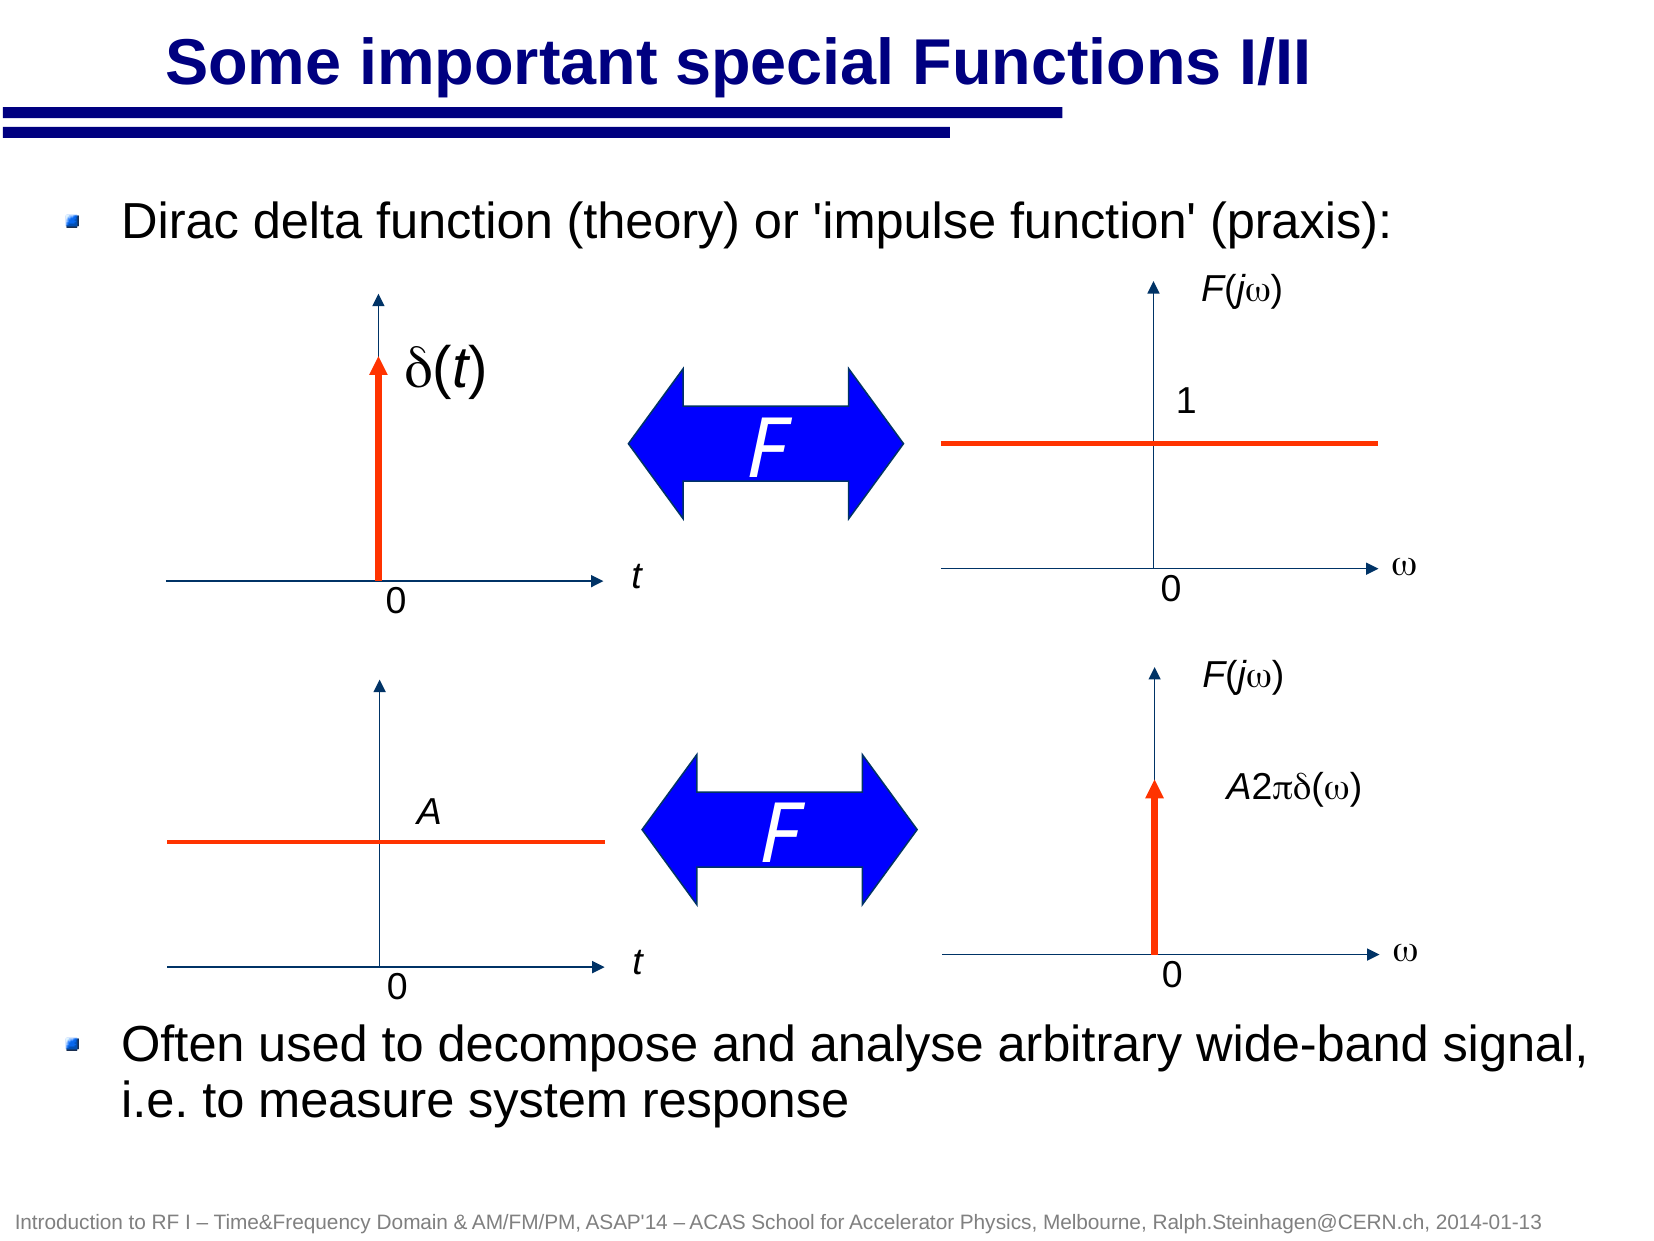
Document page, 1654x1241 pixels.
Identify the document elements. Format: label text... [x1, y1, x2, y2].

text_box 0 [1111, 942, 1198, 1003]
text_box t [581, 543, 657, 605]
text_box (t) [389, 321, 504, 407]
text_box F [628, 368, 904, 519]
text_box 1 [1125, 368, 1212, 430]
text_box  [1377, 916, 1434, 977]
text_box F [642, 754, 918, 905]
text_box  [1376, 530, 1432, 591]
text_box 0 [335, 568, 422, 630]
title Some important special Functions I/II [165, 0, 1323, 124]
text_box A2() [1176, 754, 1378, 815]
text_box A [366, 779, 457, 841]
text_box 0 [336, 954, 423, 1015]
text_box F(j) [1152, 642, 1300, 703]
text_box F(j) [1150, 256, 1299, 317]
list Dirac delta function (theory) or 'impulse function' (praxis): Often used to decompose and analyse arbitrary wide-band signal, i.e. to measure system response [65, 192, 1628, 1205]
text_box t [582, 929, 658, 991]
text_box 0 [1110, 556, 1197, 617]
